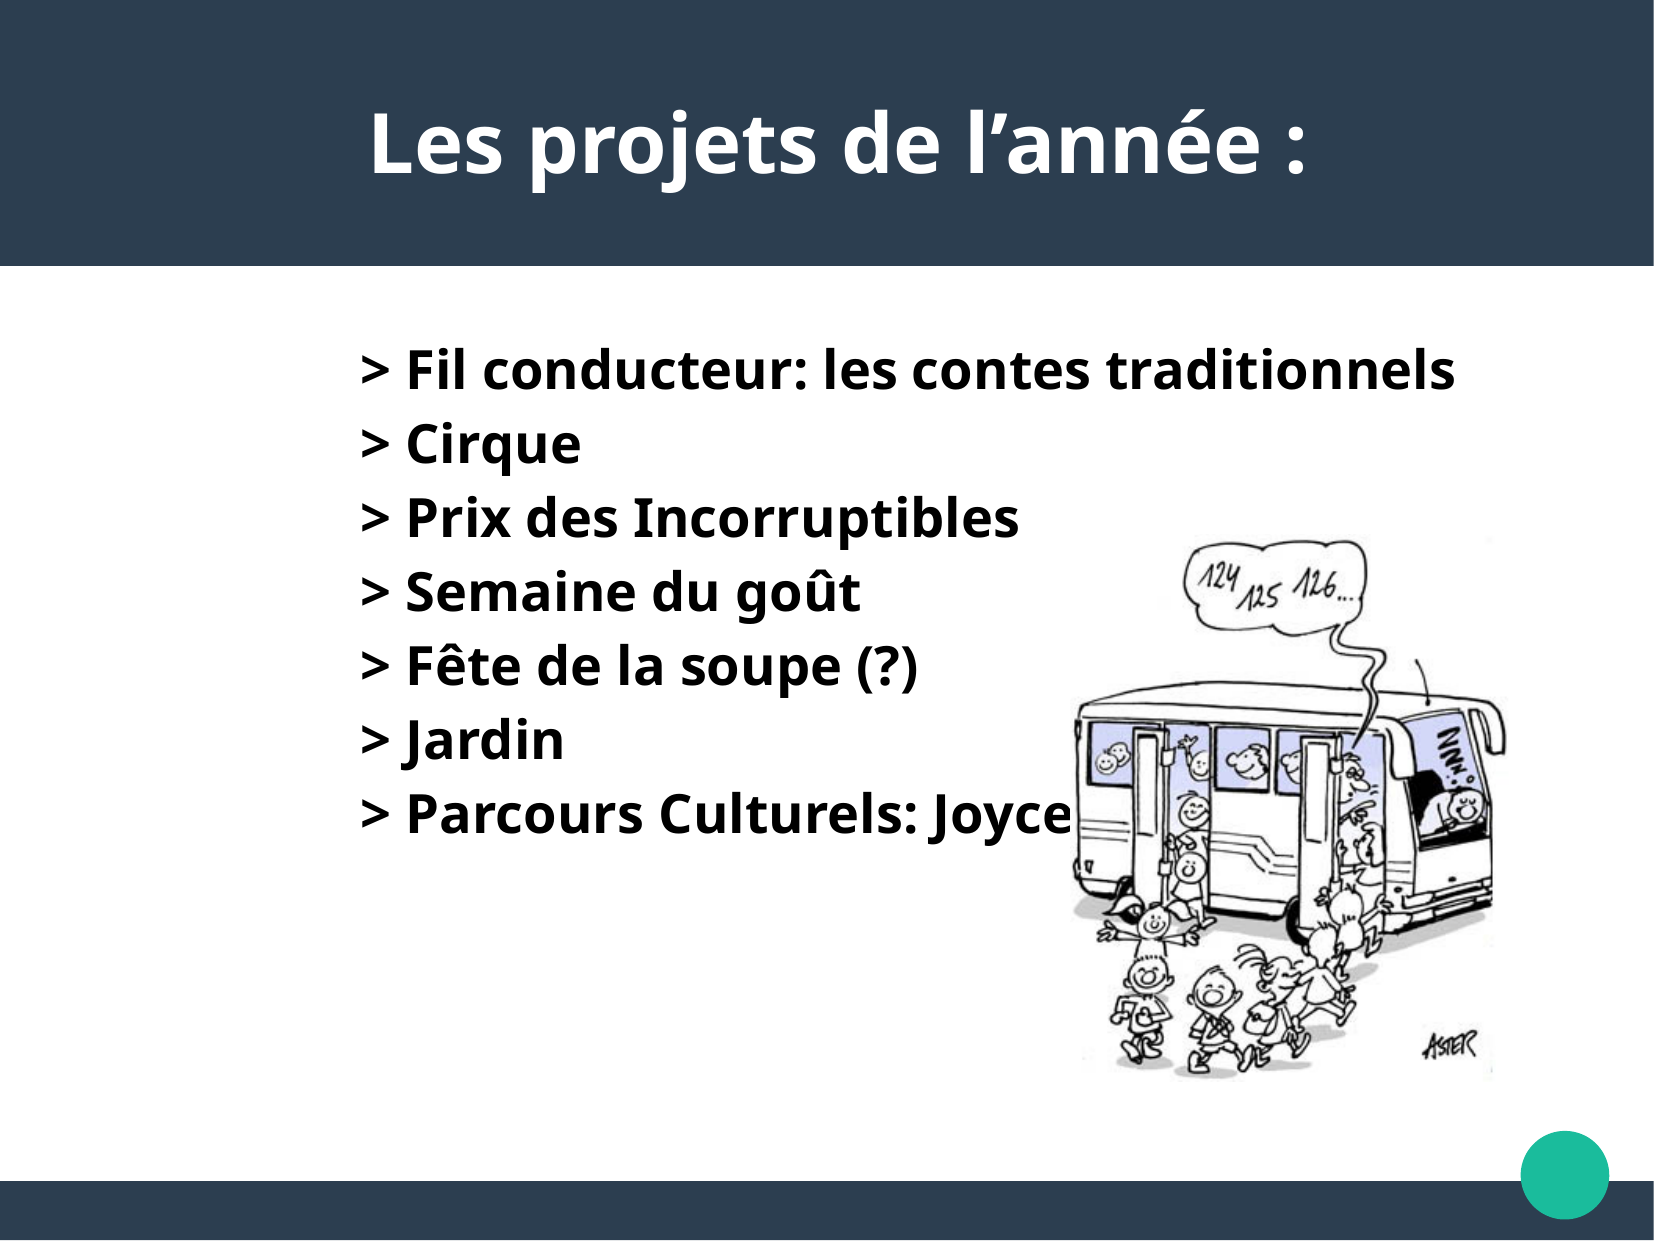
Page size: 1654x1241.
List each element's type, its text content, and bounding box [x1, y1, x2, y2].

title Les projets de l’année : [23, 14, 1654, 267]
text_box > Fil conducteur: les contes traditionnels > Cirque > Prix des Incorruptibles > Semaine du goût > Fête de la soupe (?) > Jardin > Parcours Culturels: Joyce Tapé [345, 323, 1247, 1007]
picture [1070, 534, 1510, 1082]
